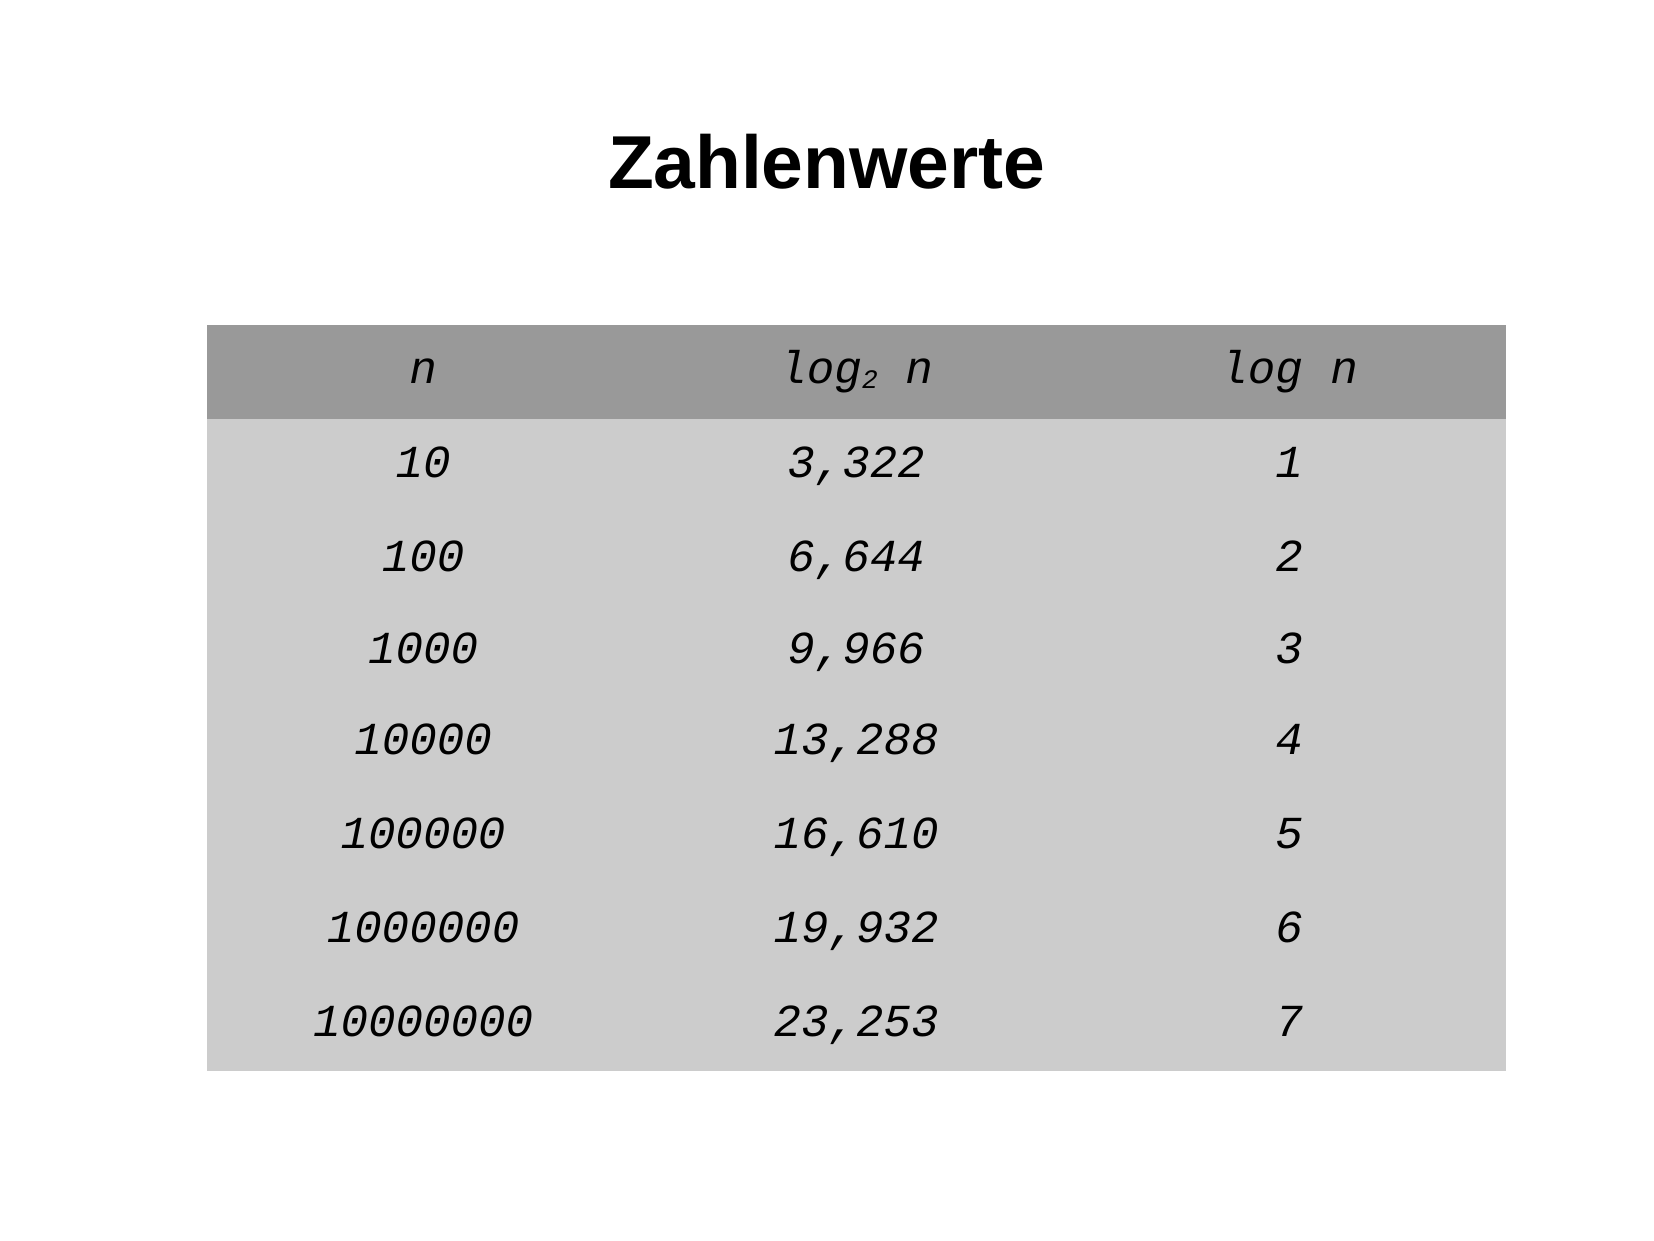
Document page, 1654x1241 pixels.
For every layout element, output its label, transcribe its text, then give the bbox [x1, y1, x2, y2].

table_cell 16,610 [640, 789, 1073, 883]
table_header log n [1073, 325, 1506, 419]
table_cell 100 [207, 513, 640, 607]
table_cell 6 [1073, 883, 1506, 977]
table_header log2 n [640, 325, 1073, 419]
table_header n [207, 325, 640, 419]
table_cell 5 [1073, 789, 1506, 883]
table_cell 10000 [207, 695, 640, 789]
table_cell 7 [1073, 977, 1506, 1071]
table_cell 19,932 [640, 883, 1073, 977]
table_cell 23,253 [640, 977, 1073, 1071]
table_cell 1 [1073, 419, 1506, 513]
table_cell 10000000 [207, 977, 640, 1071]
table_cell 4 [1073, 695, 1506, 789]
table_cell 9,966 [640, 607, 1073, 695]
table_cell 2 [1073, 513, 1506, 607]
table_cell 10 [207, 419, 640, 513]
table_cell 3 [1073, 607, 1506, 695]
table_cell 13,288 [640, 695, 1073, 789]
title Zahlenwerte [88, 118, 1565, 207]
table_cell 1000 [207, 607, 640, 695]
table_cell 100000 [207, 789, 640, 883]
table_cell 3,322 [640, 419, 1073, 513]
table_cell 6,644 [640, 513, 1073, 607]
table_cell 1000000 [207, 883, 640, 977]
